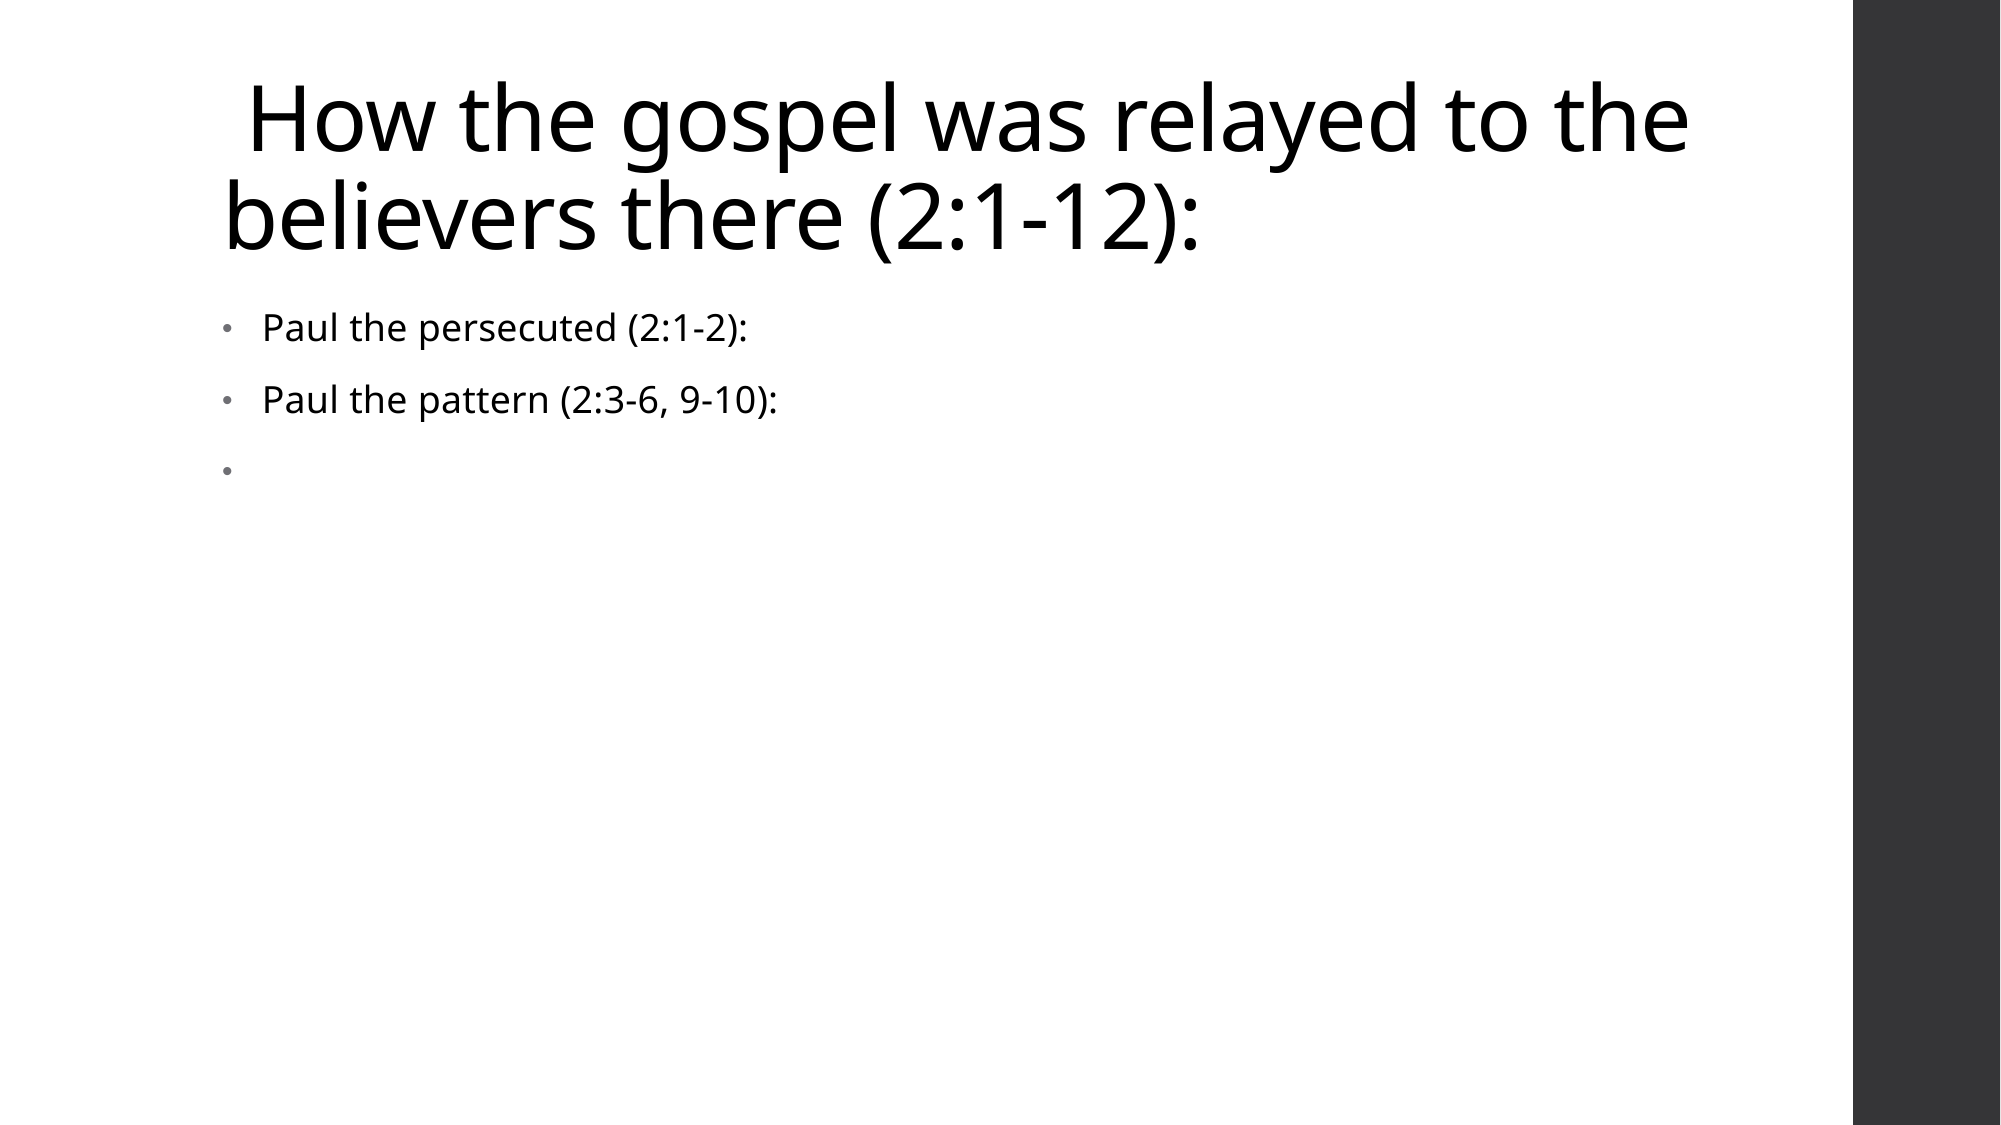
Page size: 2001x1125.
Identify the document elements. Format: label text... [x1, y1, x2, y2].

title How the gospel was relayed to the believers there (2:1-12): [206, 60, 1797, 278]
list Paul the persecuted (2:1-2): Paul the pattern (2:3-6, 9-10): [206, 299, 1617, 1014]
